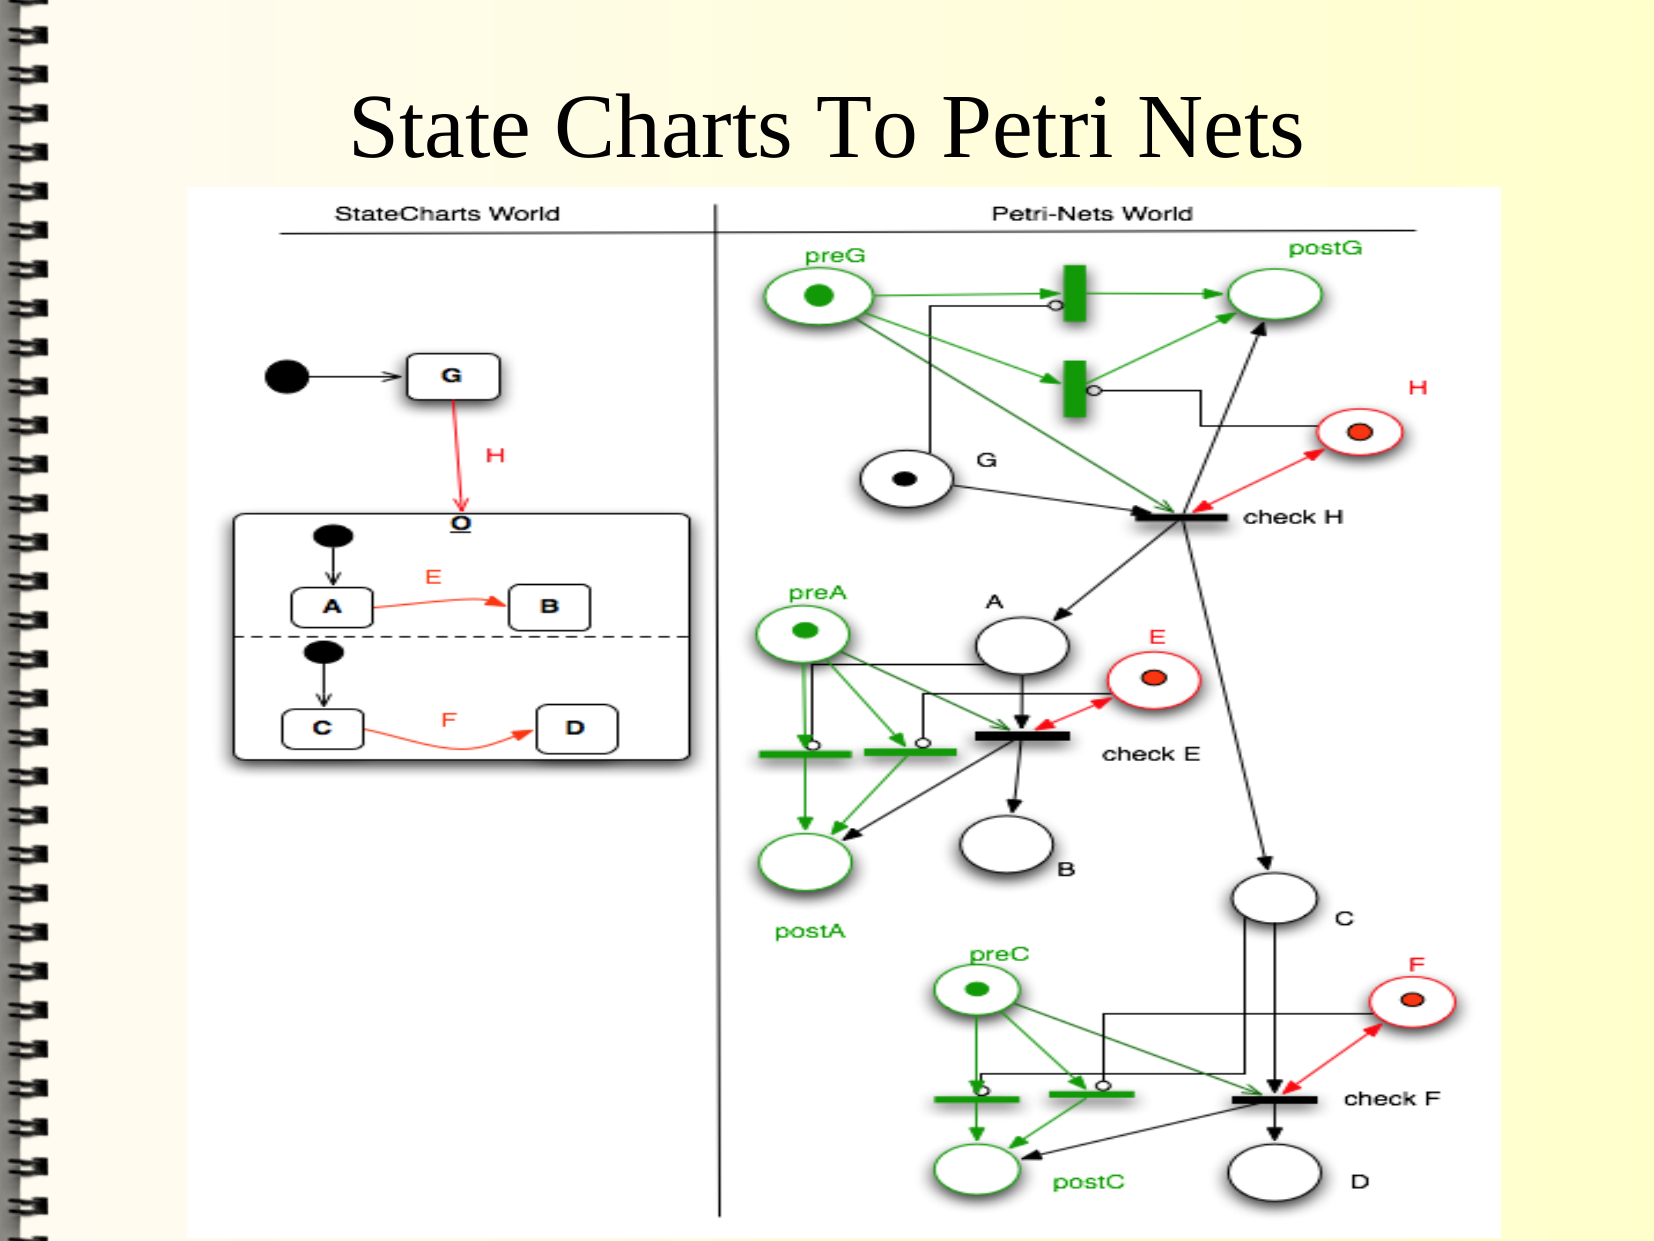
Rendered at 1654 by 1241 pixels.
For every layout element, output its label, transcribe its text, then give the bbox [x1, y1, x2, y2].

title State Charts To Petri Nets [121, 75, 1534, 178]
picture [0, 0, 1654, 1241]
picture [187, 187, 1501, 1238]
